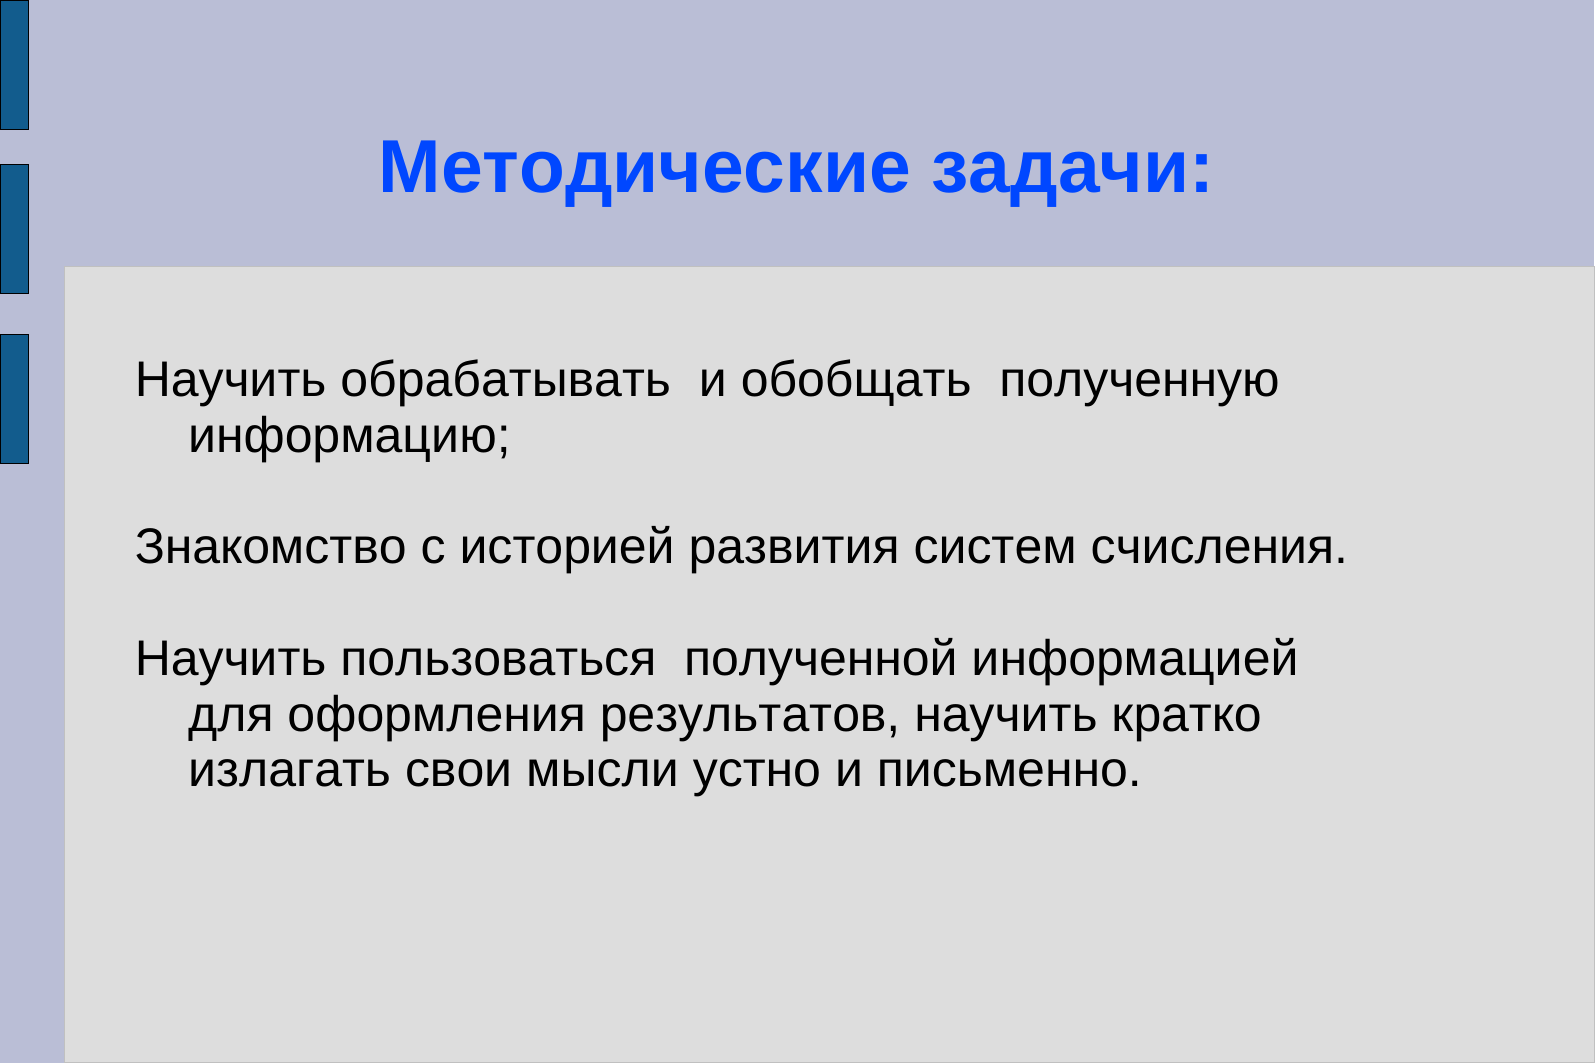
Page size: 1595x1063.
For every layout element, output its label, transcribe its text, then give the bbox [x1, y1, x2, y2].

title Методические задачи: [117, 78, 1479, 256]
list Научить обрабатывать и обобщать полученную информацию; Знакомство с историей развития систем счисления. Научить пользоваться полученной информацией для оформления результатов, научить кратко излагать свои мысли устно и письменно. [117, 295, 1479, 966]
